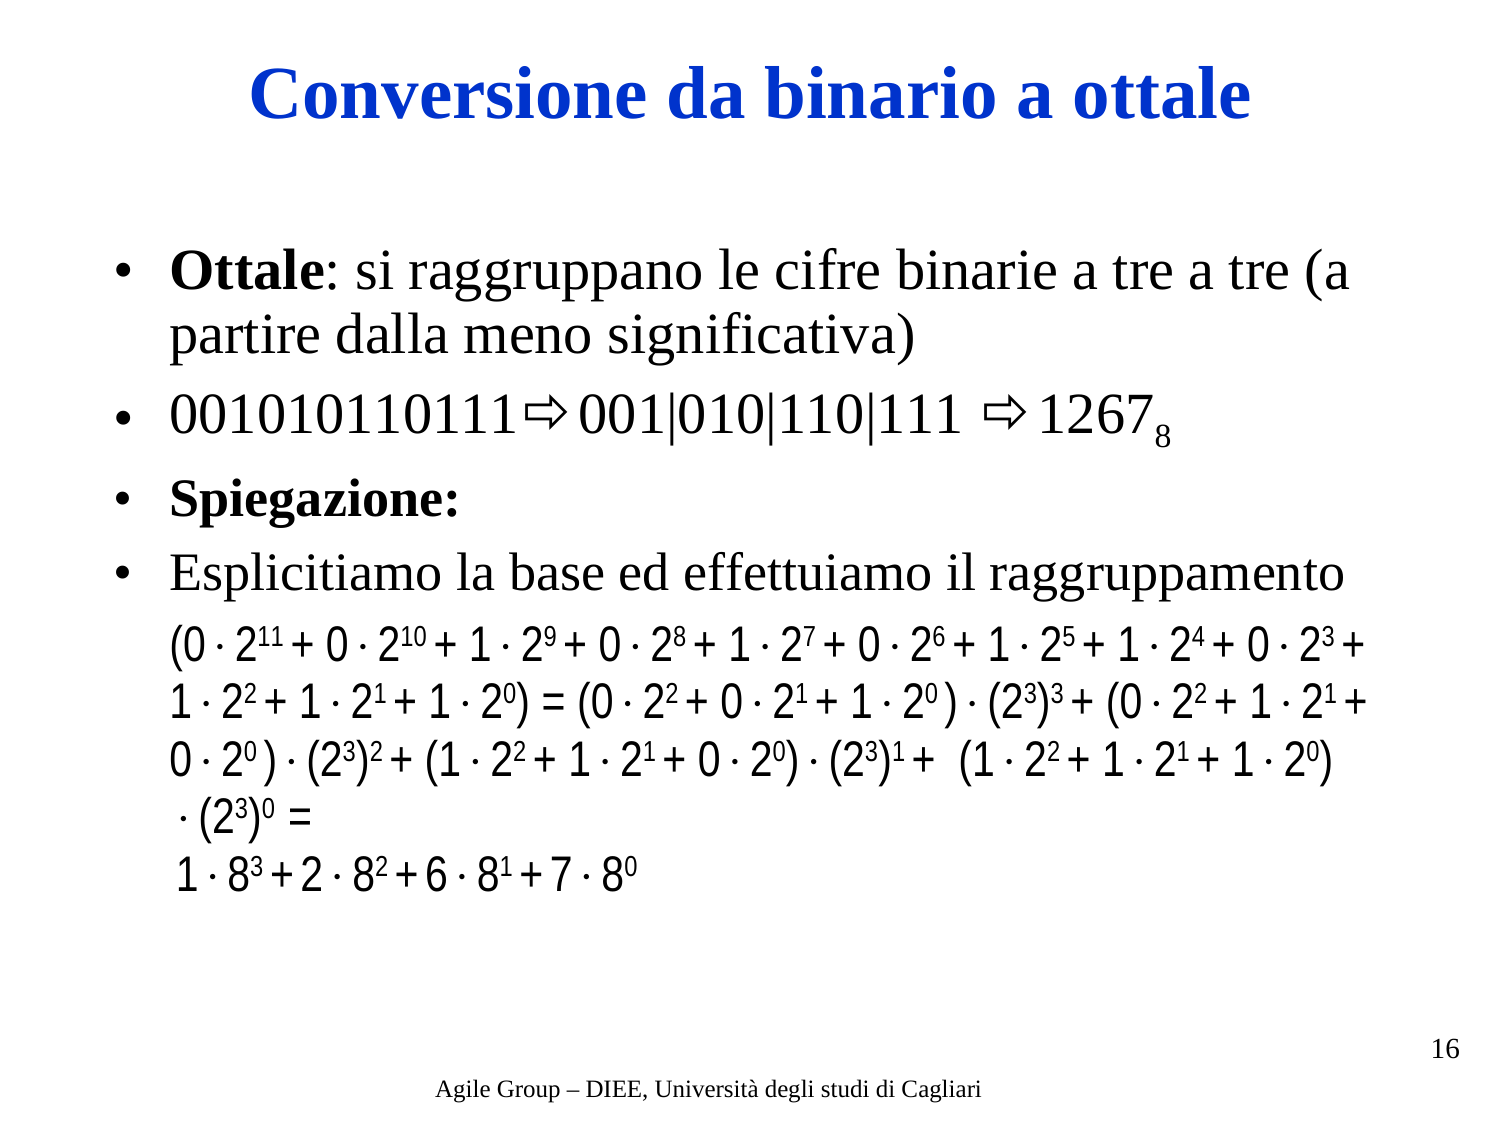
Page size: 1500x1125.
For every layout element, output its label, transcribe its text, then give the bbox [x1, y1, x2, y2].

title Conversione da binario a ottale [112, 12, 1388, 175]
list Ottale: si raggruppano le cifre binarie a tre a tre (a partire dalla meno significativa) 001010110111001|010|110|111 12678 Spiegazione: Esplicitiamo la base ed effettuiamo il raggruppamento (0211 + 0210 + 129 + 028 + 127 + 026 + 125 + 124 + 023 + 122 + 121 + 120) = (022 + 021 + 120 )(23)3 + (022 + 121 + 020 )(23)2 + (122 + 121 + 020)(23)1 + (122 + 121 + 120) (23)0 = 183 + 282 + 681 + 780 [98, 229, 1412, 966]
